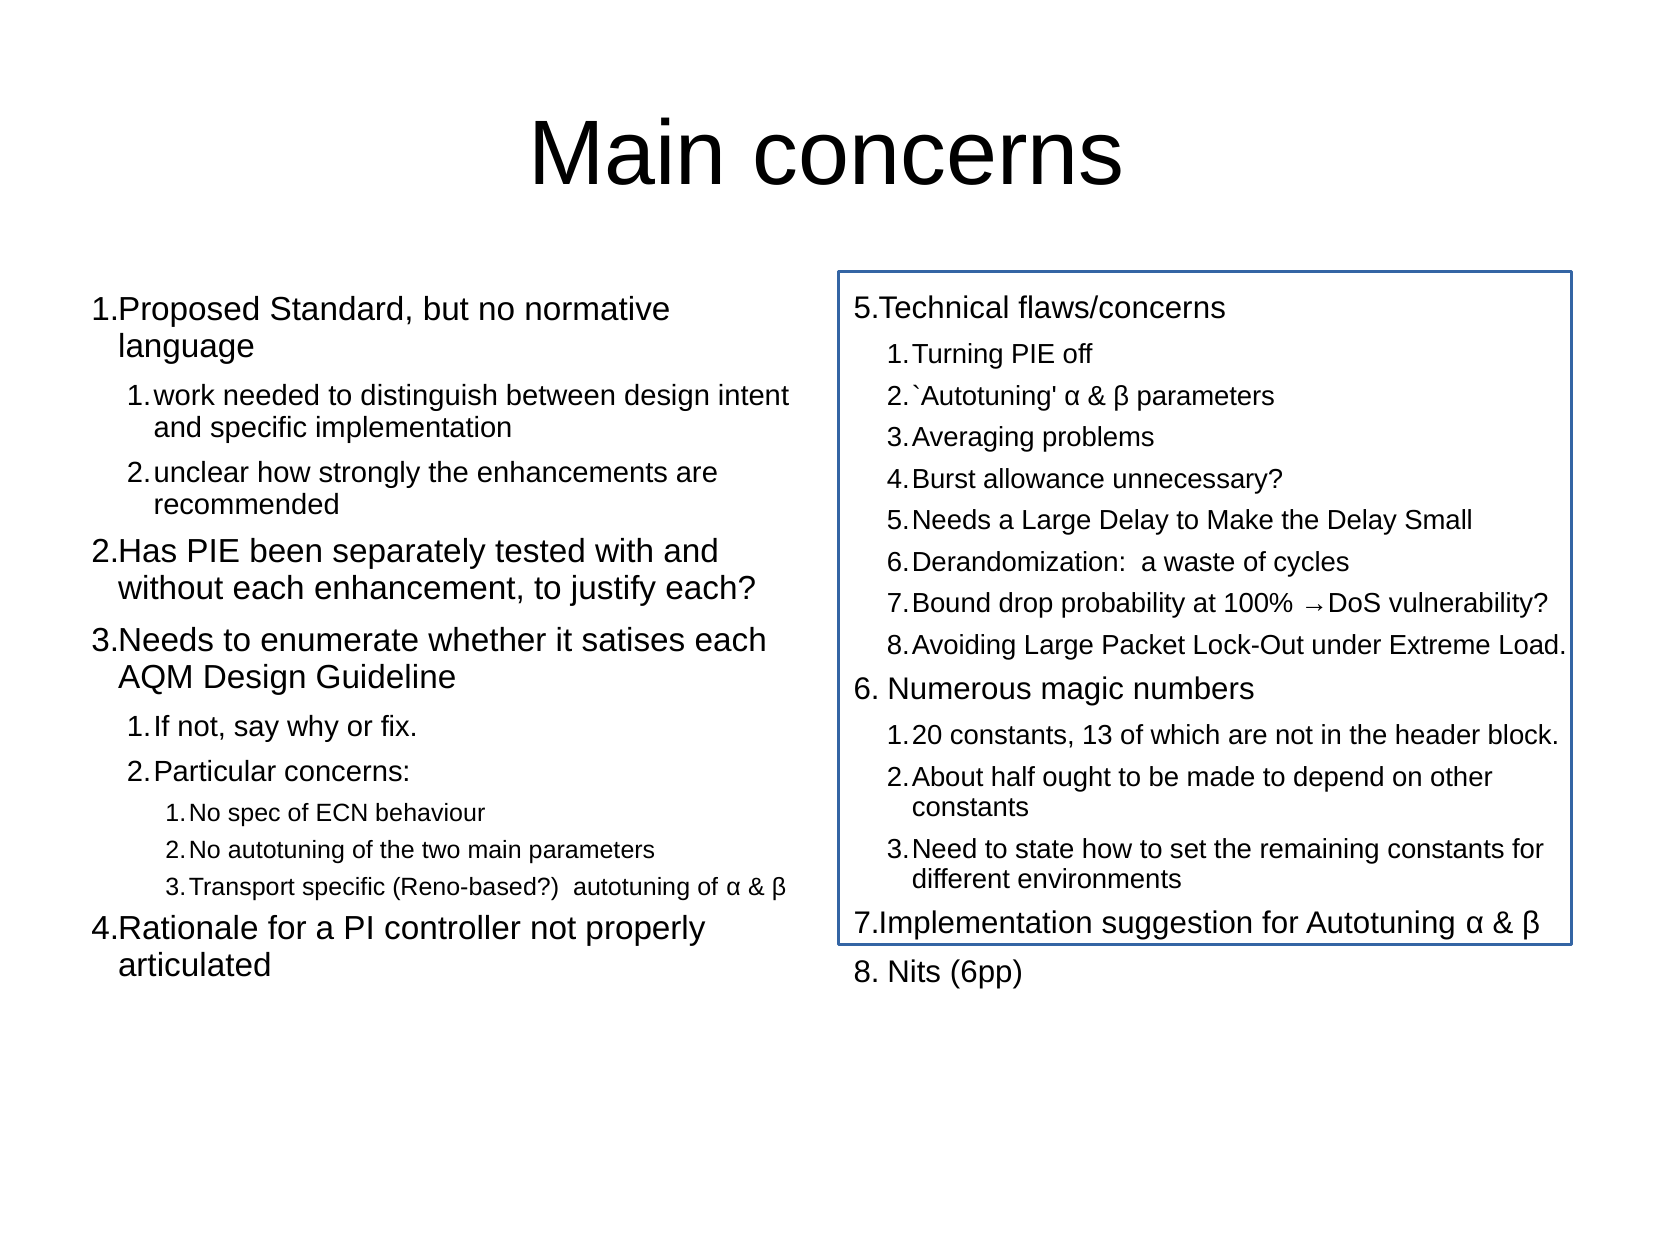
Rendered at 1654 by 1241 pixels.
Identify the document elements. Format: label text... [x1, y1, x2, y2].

list Proposed Standard, but no normative language work needed to distinguish between design intent and specific implementation unclear how strongly the enhancements are recommended Has PIE been separately tested with and without each enhancement, to justify each? Needs to enumerate whether it satises each AQM Design Guideline If not, say why or fix. Particular concerns: No spec of ECN behaviour No autotuning of the two main parameters Transport specific (Reno-based?) autotuning of α & β Rationale for a PI controller not properly articulated [82, 290, 809, 1010]
list Technical flaws/concerns Turning PIE off `Autotuning' α & β parameters Averaging problems Burst allowance unnecessary? Needs a Large Delay to Make the Delay Small Derandomization: a waste of cycles Bound drop probability at 100% →DoS vulnerability? Avoiding Large Packet Lock-Out under Extreme Load. Numerous magic numbers 20 constants, 13 of which are not in the header block. About half ought to be made to depend on other constants Need to state how to set the remaining constants for different environments Implementation suggestion for Autotuning α & β Nits (6pp) [845, 290, 1570, 943]
list Technical flaws/concerns Turning PIE off `Autotuning' α & β parameters Averaging problems Burst allowance unnecessary? Needs a Large Delay to Make the Delay Small Derandomization: a waste of cycles Bound drop probability at 100% →DoS vulnerability? Avoiding Large Packet Lock-Out under Extreme Load. Numerous magic numbers 20 constants, 13 of which are not in the header block. About half ought to be made to depend on other constants Need to state how to set the remaining constants for different environments Implementation suggestion for Autotuning α & β Nits (6pp) [845, 946, 1572, 1010]
title Main concerns [82, 49, 1571, 257]
